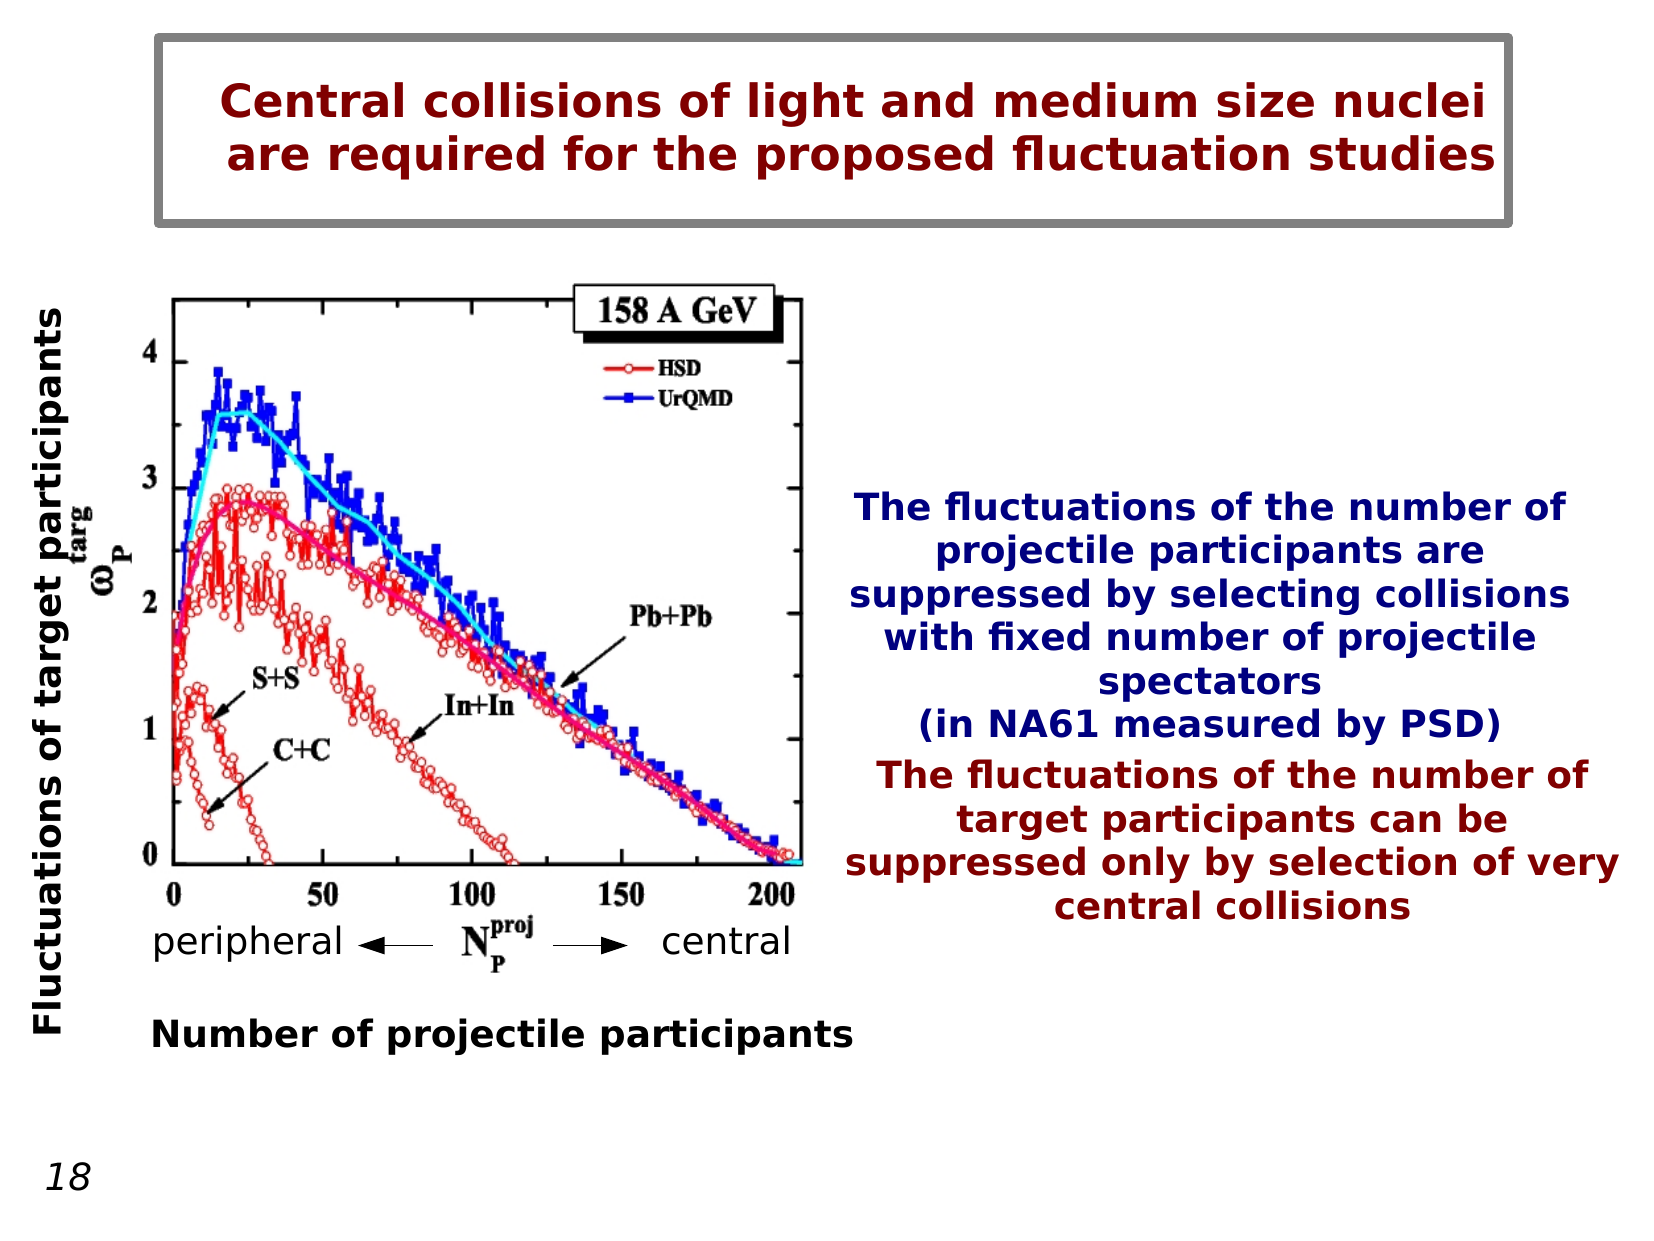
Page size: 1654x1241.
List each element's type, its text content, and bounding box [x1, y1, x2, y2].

text_box peripheral [151, 919, 345, 964]
text_box The fluctuations of the number of projectile participants are suppressed by selecting collisions with fixed number of projectile spectators (in NA61 measured by PSD) [849, 485, 1651, 747]
text_box central [661, 919, 793, 964]
text_box Central collisions of light and medium size nuclei are required for the proposed fluctuation studies [210, 75, 1497, 182]
text_box The fluctuations of the number of target participants can be suppressed only by selection of very central collisions [844, 753, 1654, 929]
text_box Fluctuations of target participants [25, 306, 70, 1039]
picture [37, 262, 826, 996]
text_box Number of projectile participants [150, 1012, 857, 1057]
